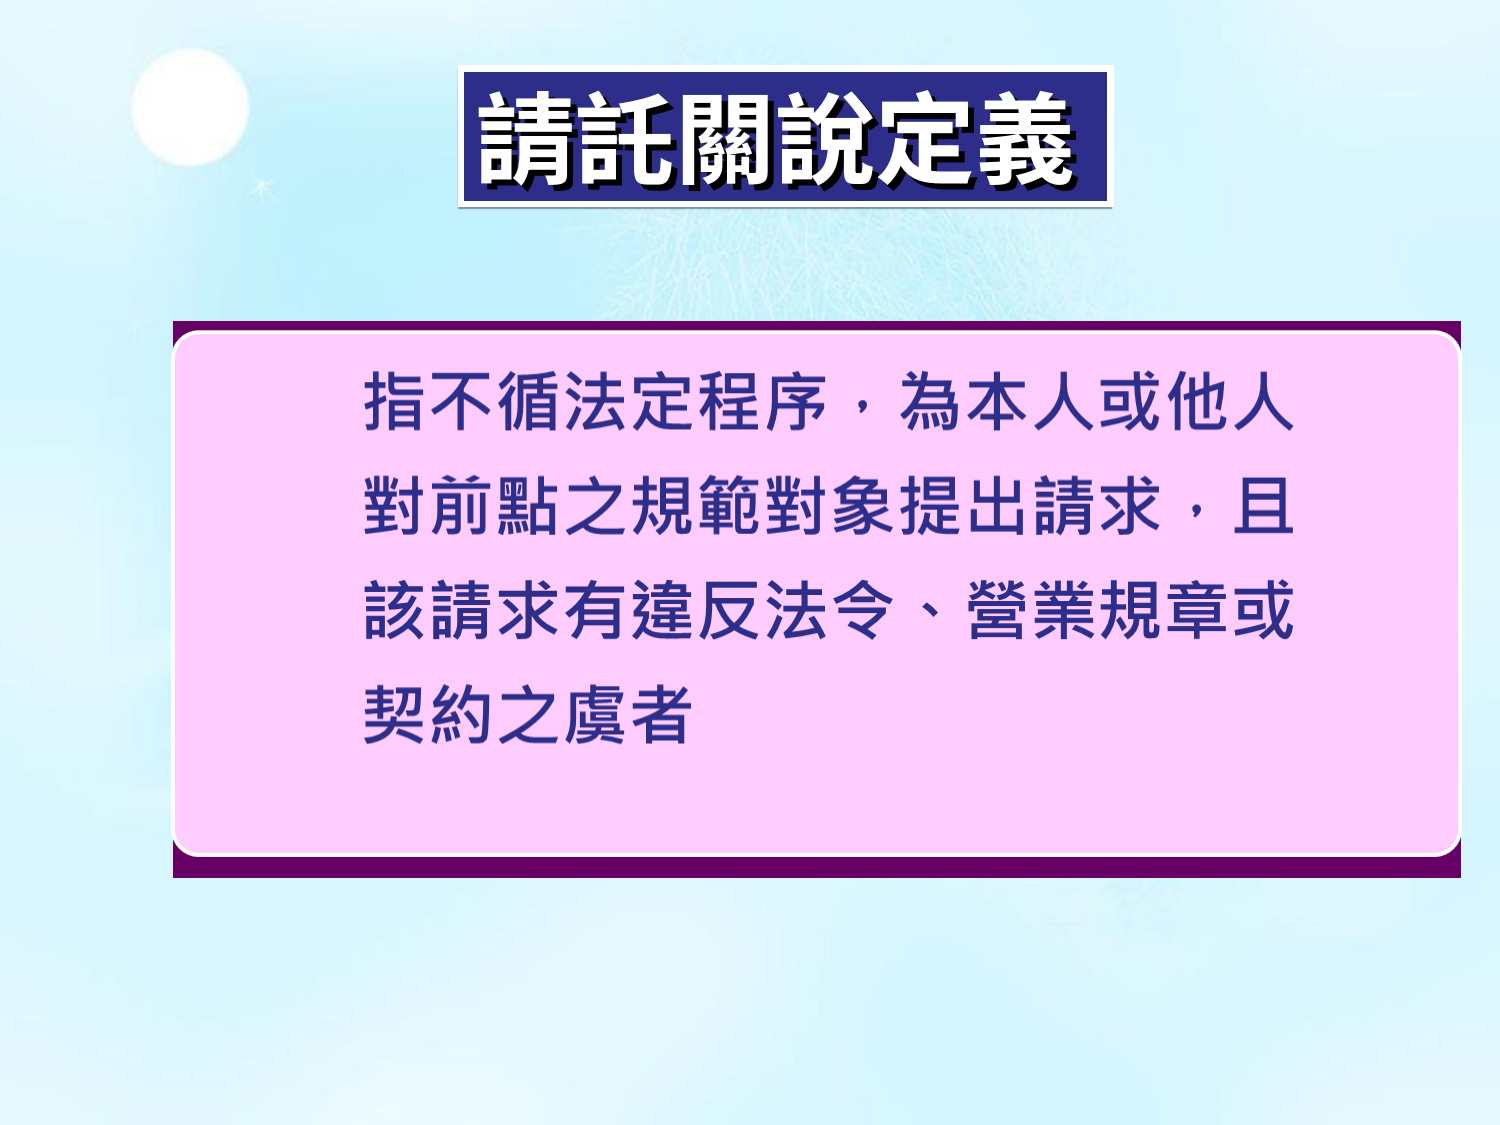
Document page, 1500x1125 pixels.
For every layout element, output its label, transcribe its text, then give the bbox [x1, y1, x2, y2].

text_box 請託關說定義 [460, 68, 1111, 204]
picture [0, 0, 1500, 1125]
